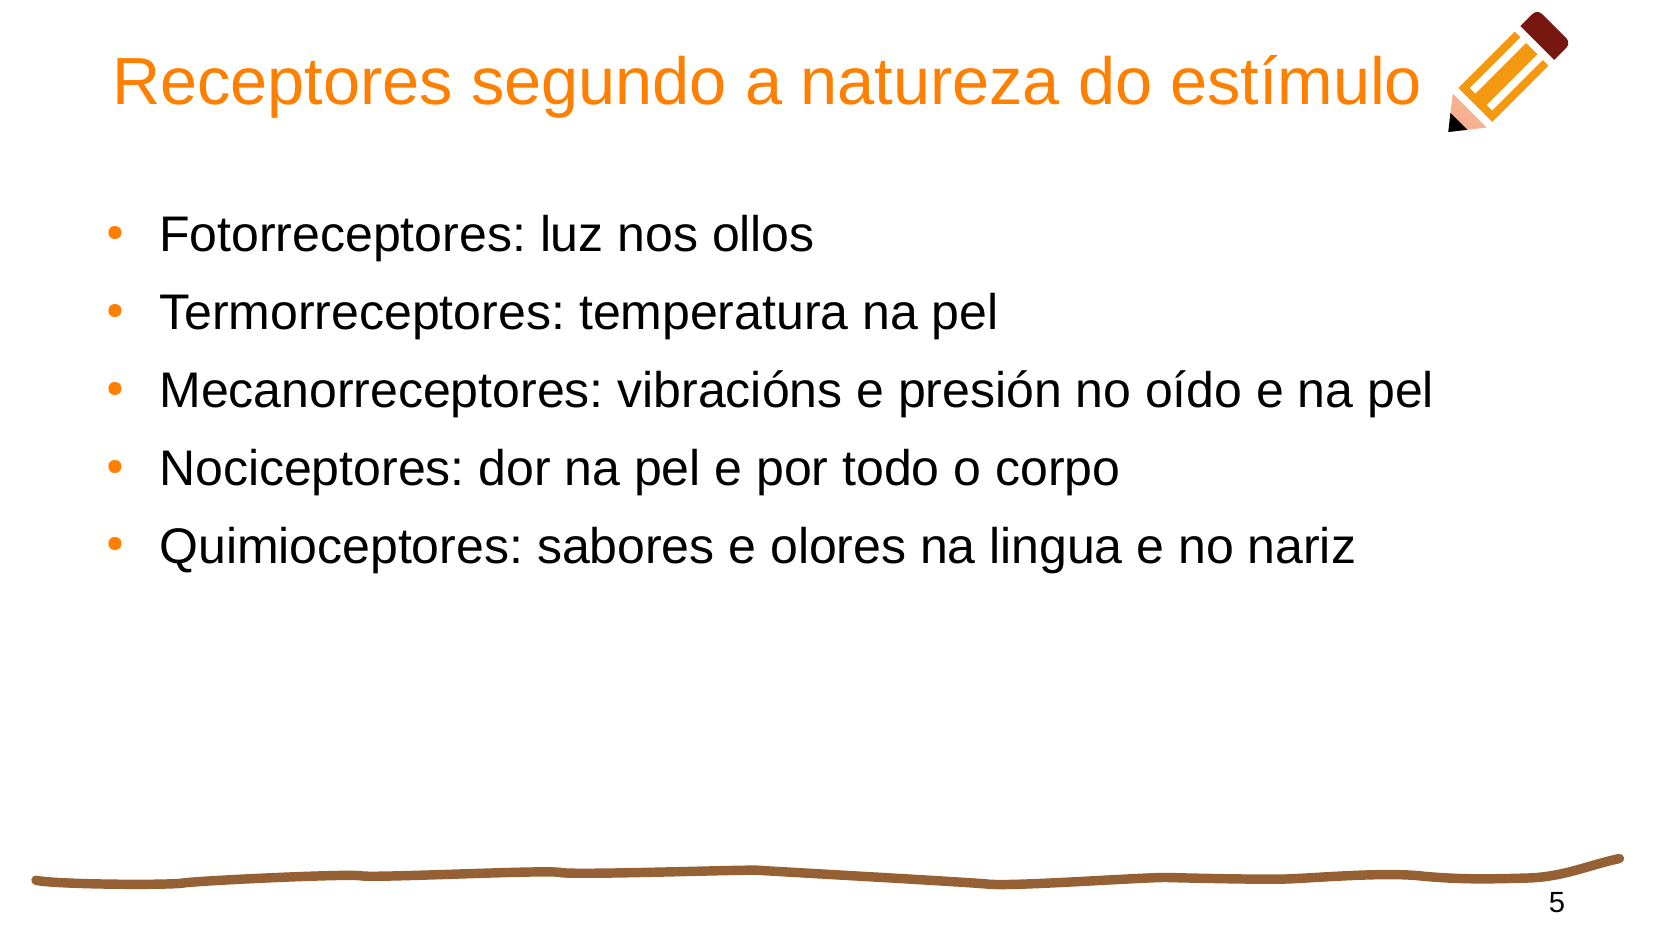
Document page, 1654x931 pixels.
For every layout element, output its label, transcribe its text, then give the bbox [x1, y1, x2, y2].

title Receptores segundo a natureza do estímulo [88, 29, 1447, 133]
list Fotorreceptores: luz nos ollos Termorreceptores: temperatura na pel Mecanorreceptores: vibracións e presión no oído e na pel Nociceptores: dor na pel e por todo o corpo Quimioceptores: sabores e olores na lingua e no nariz [88, 206, 1565, 857]
